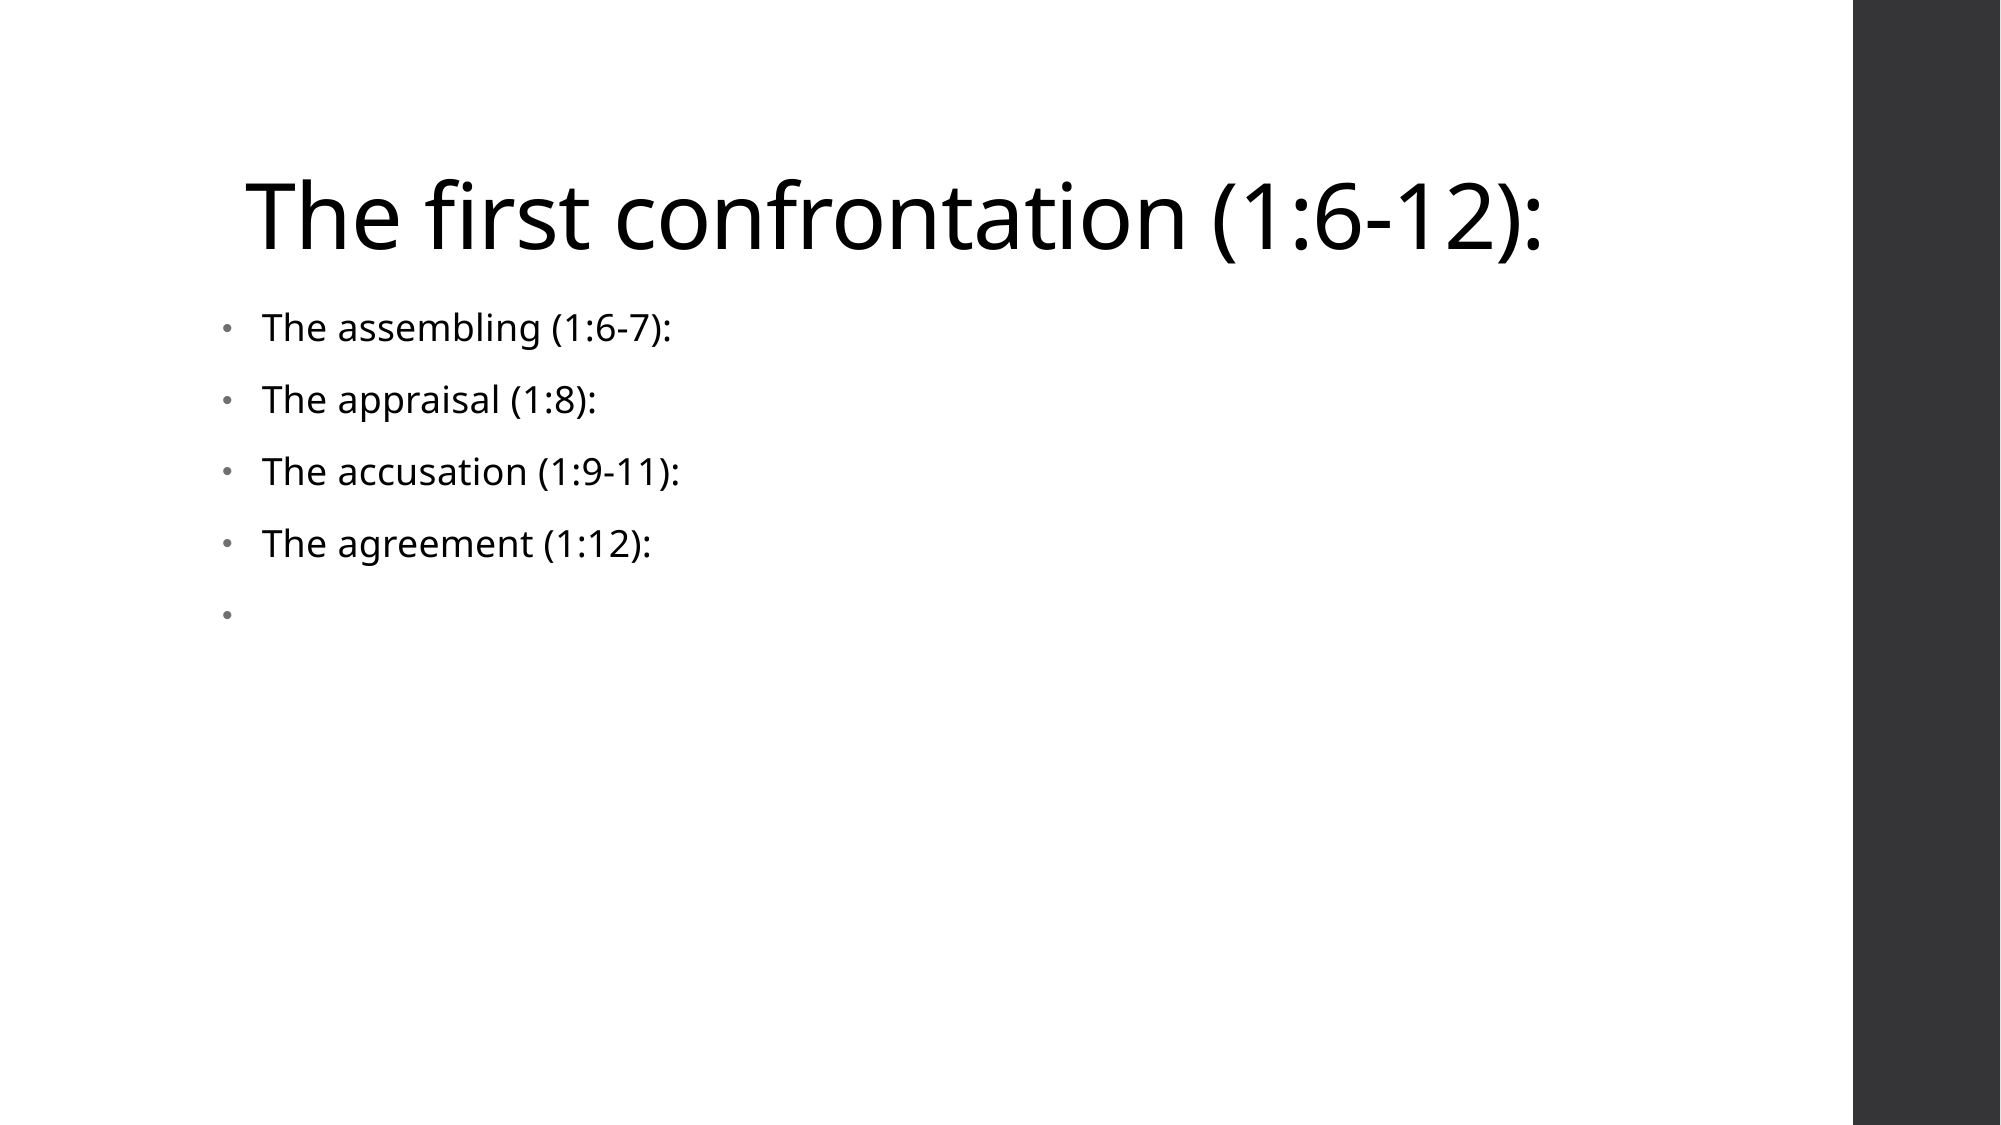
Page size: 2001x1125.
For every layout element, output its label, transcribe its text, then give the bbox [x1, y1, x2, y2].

list The assembling (1:6-7): The appraisal (1:8): The accusation (1:9-11): The agreement (1:12): [206, 299, 1617, 1014]
title The first confrontation (1:6-12): [206, 60, 1797, 278]
